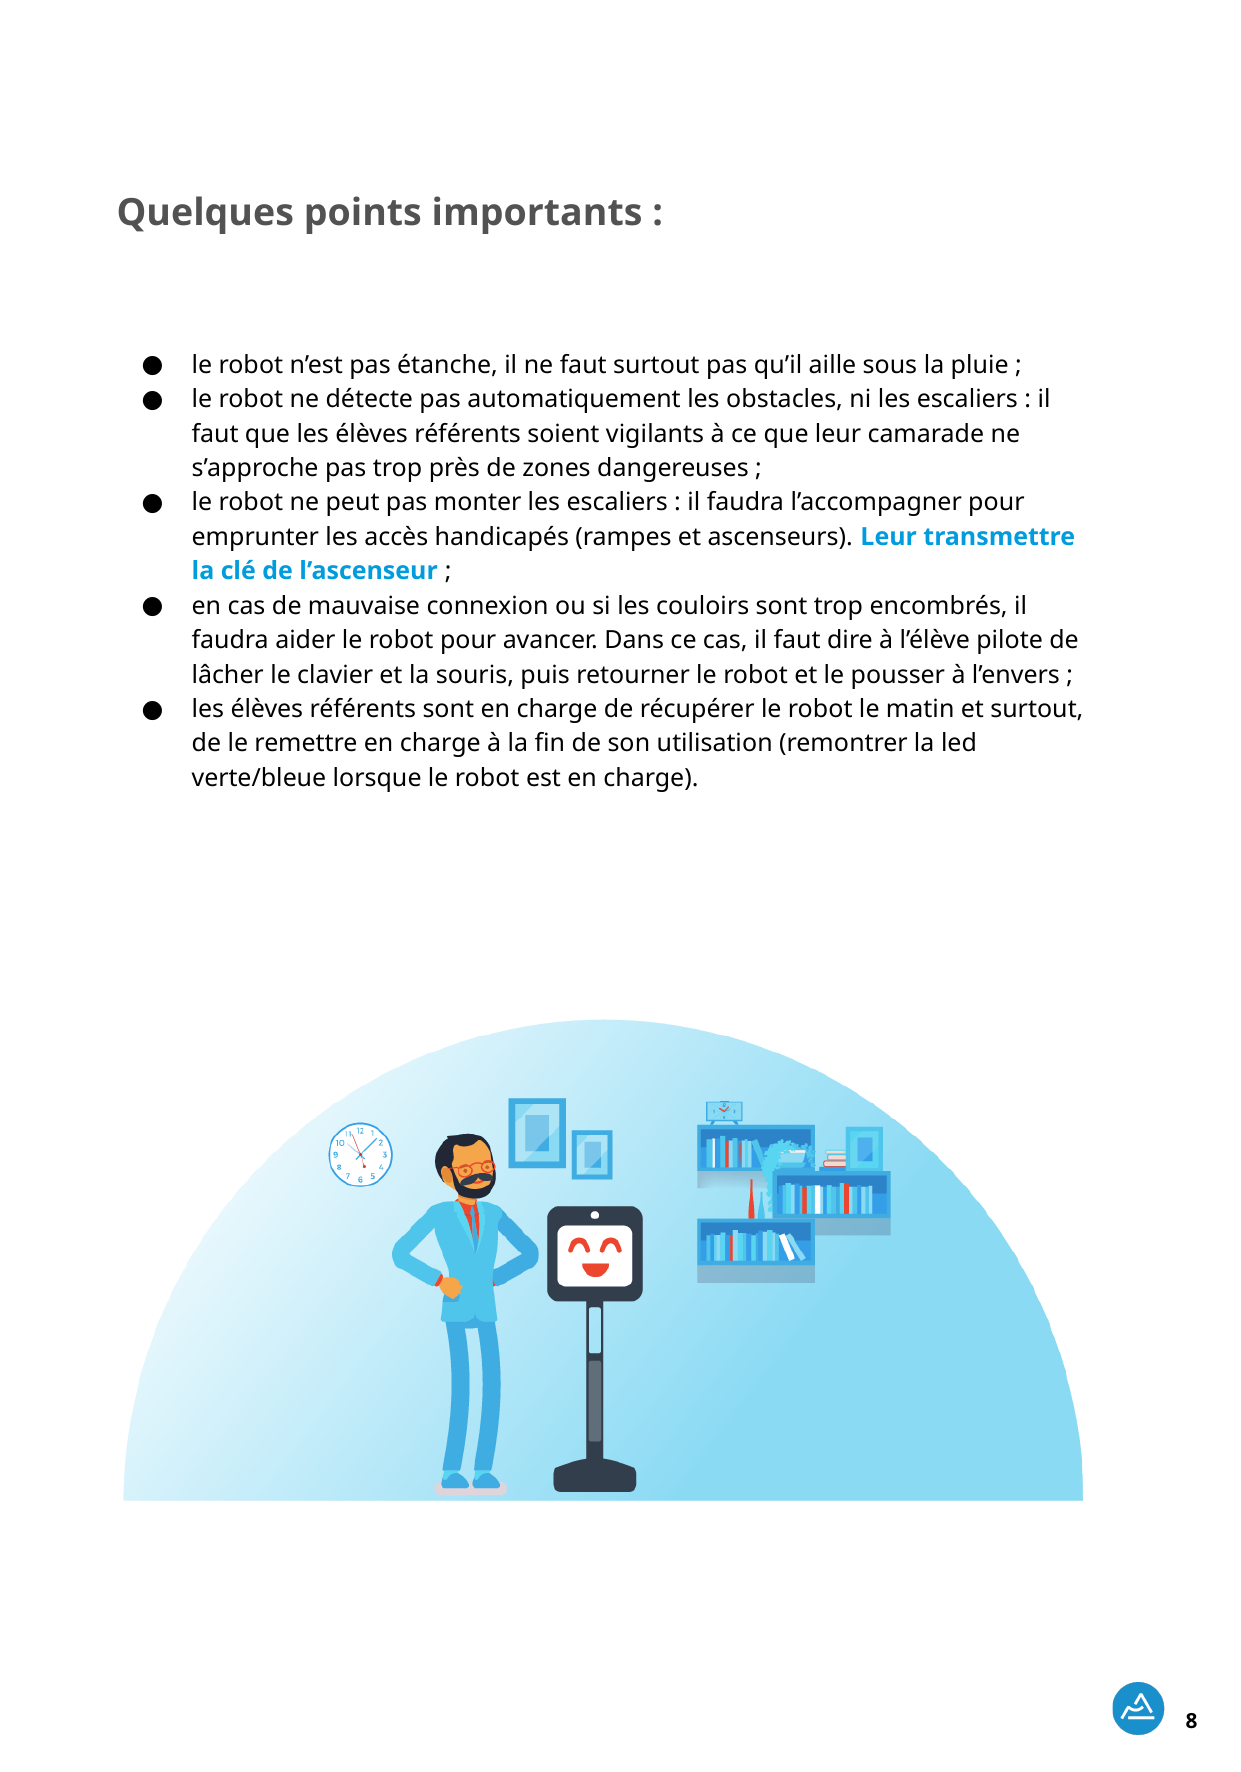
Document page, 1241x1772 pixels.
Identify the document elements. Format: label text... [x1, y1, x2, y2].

text_box le robot n’est pas étanche, il ne faut surtout pas qu’il aille sous la pluie ; le robot ne détecte pas automatiquement les obstacles, ni les escaliers : il faut que les élèves référents soient vigilants à ce que leur camarade ne s’approche pas trop près de zones dangereuses ; le robot ne peut pas monter les escaliers : il faudra l’accompagner pour emprunter les accès handicapés (rampes et ascenseurs). Leur transmettre la clé de l’ascenseur ; en cas de mauvaise connexion ou si les couloirs sont trop encombrés, il faudra aider le robot pour avancer. Dans ce cas, il faut dire à l’élève pilote de lâcher le clavier et la souris, puis retourner le robot et le pousser à l’envers ; les élèves référents sont en charge de récupérer le robot le matin et surtout, de le remettre en charge à la fin de son utilisation (remontrer la led verte/bleue lorsque le robot est en charge). [101, 264, 1105, 937]
picture [1112, 1682, 1172, 1735]
text_box 8 [1145, 1670, 1213, 1748]
picture [123, 1019, 1083, 1501]
text_box Quelques points importants : [101, 165, 1099, 242]
